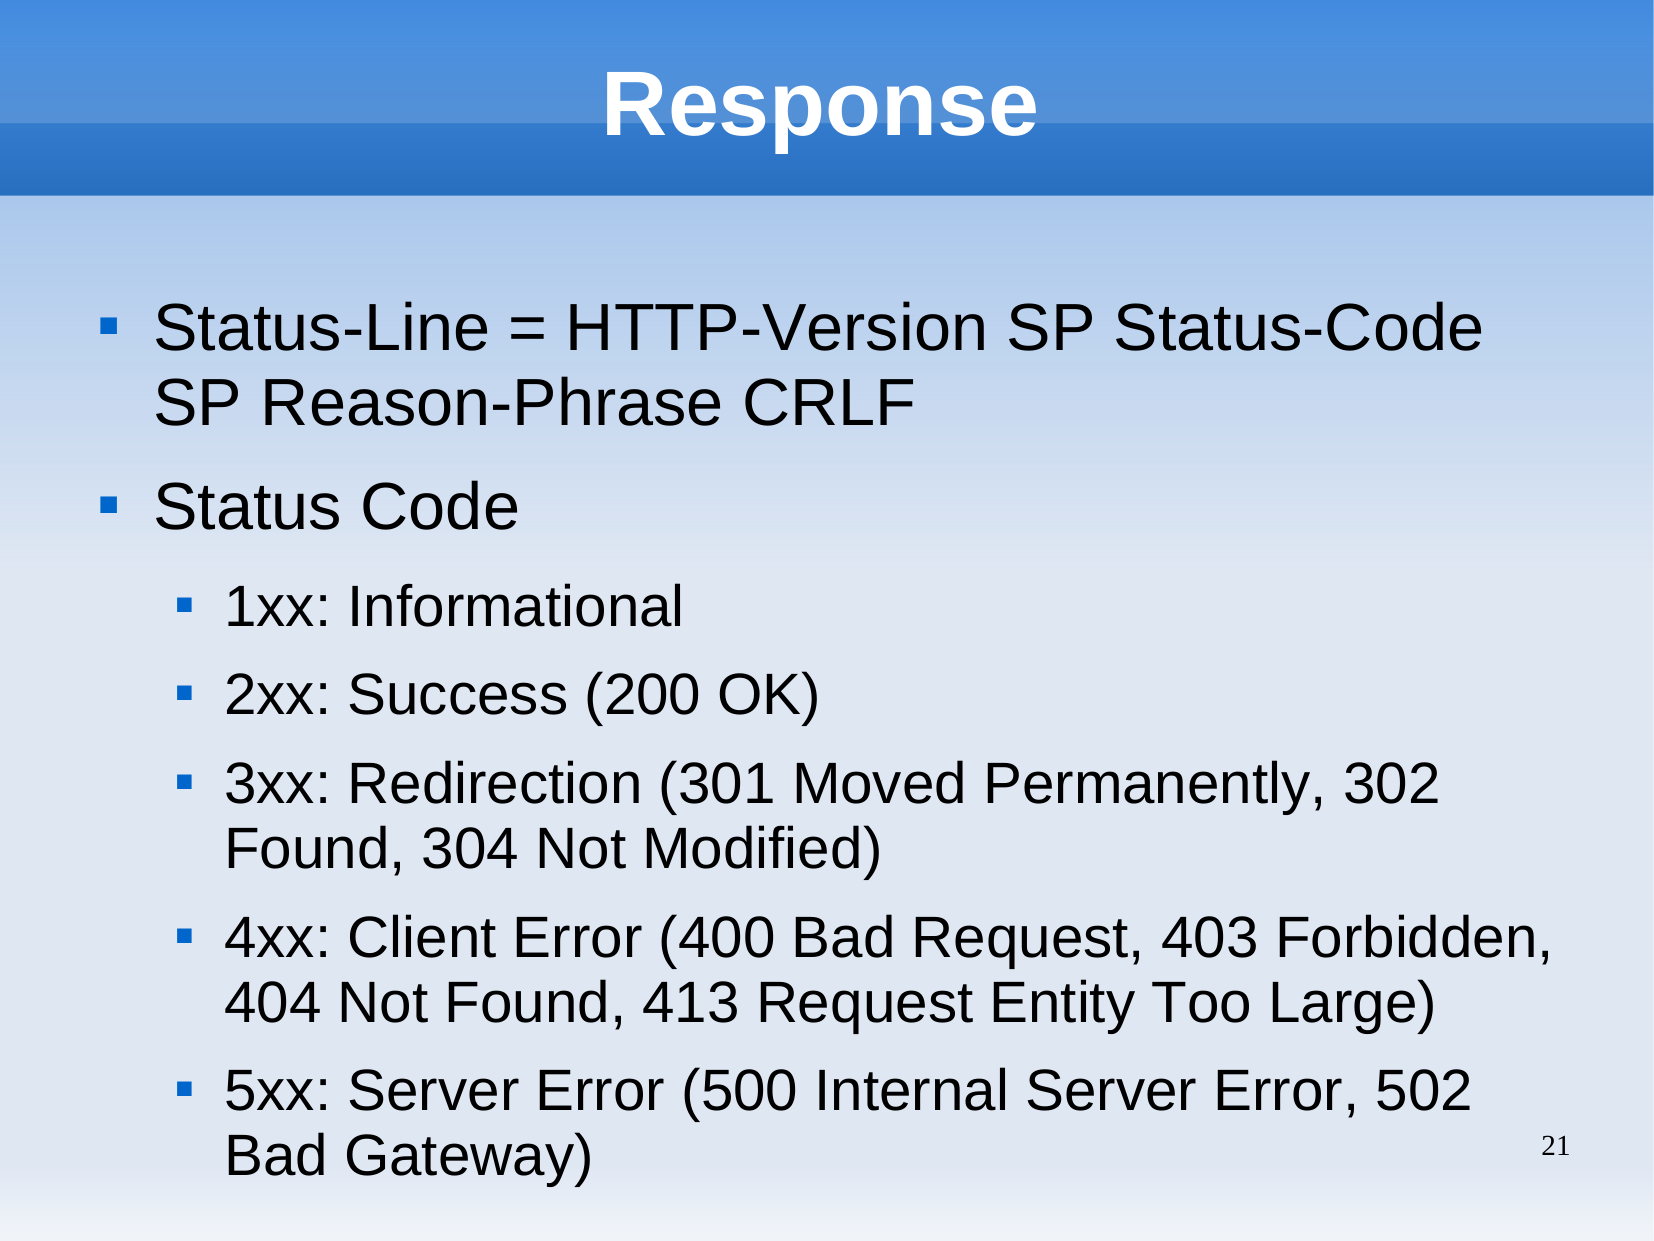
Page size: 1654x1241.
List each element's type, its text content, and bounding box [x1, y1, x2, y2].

picture [0, 0, 1654, 1241]
title Response [76, 0, 1565, 208]
list Status-Line = HTTP-Version SP Status-Code SP Reason-Phrase CRLF Status Code 1xx: Informational 2xx: Success (200 OK) 3xx: Redirection (301 Moved Permanently, 302 Found, 304 Not Modified) 4xx: Client Error (400 Bad Request, 403 Forbidden, 404 Not Found, 413 Request Entity Too Large) 5xx: Server Error (500 Internal Server Error, 502 Bad Gateway) [82, 290, 1571, 1189]
